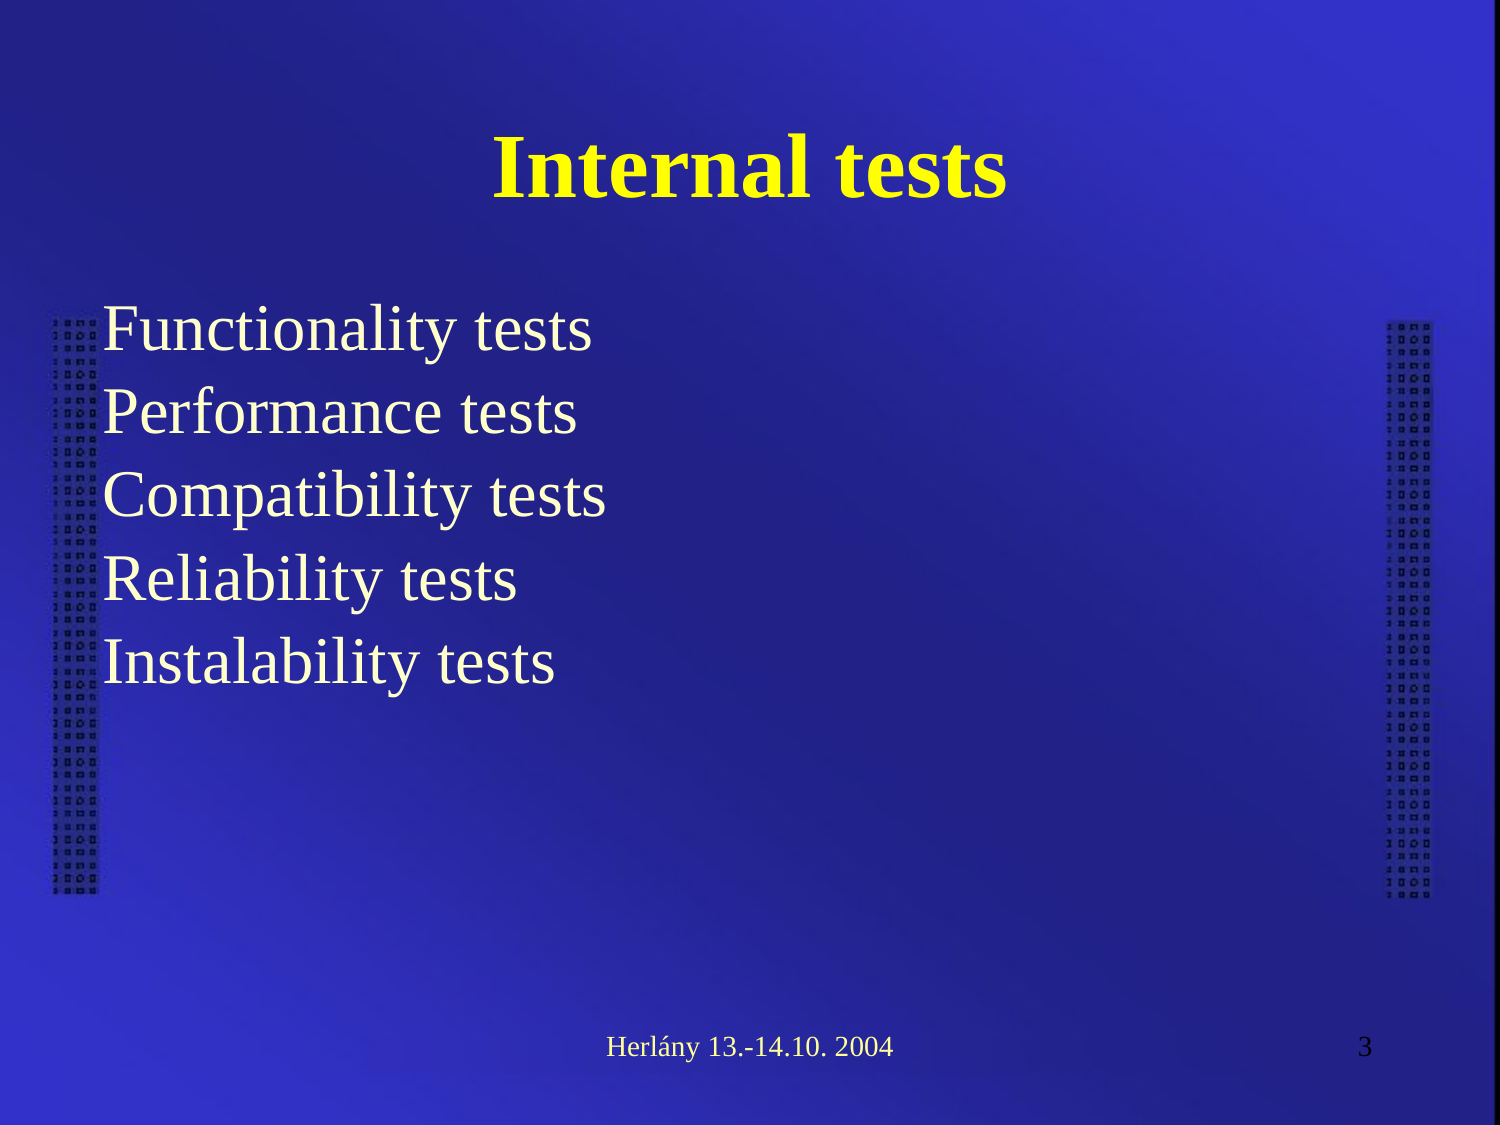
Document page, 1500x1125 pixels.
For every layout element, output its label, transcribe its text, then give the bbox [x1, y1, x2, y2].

picture [0, 0, 1500, 1125]
title Internal tests [112, 74, 1388, 263]
list Functionality tests Performance tests Compatibility tests Reliability tests Instalability tests [87, 287, 1438, 1125]
